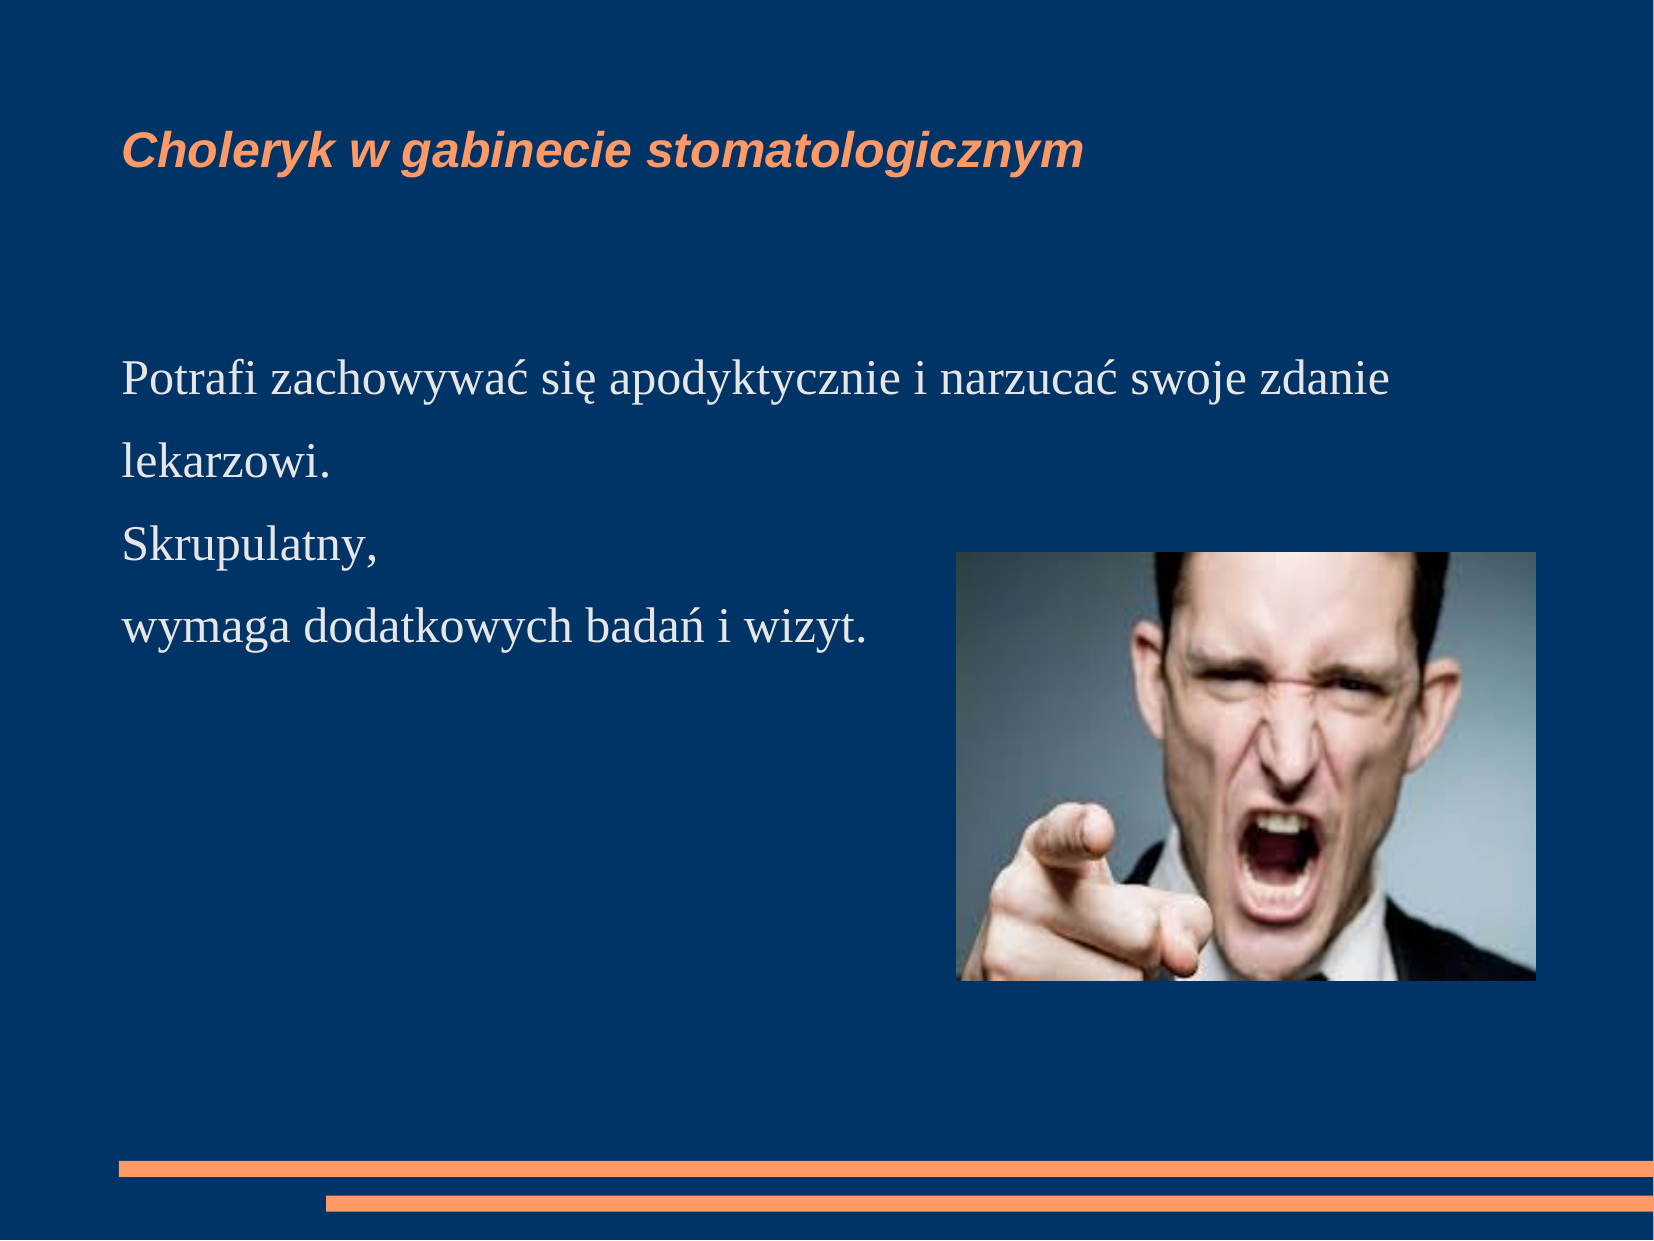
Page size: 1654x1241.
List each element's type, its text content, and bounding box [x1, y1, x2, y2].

list Potrafi zachowywać się apodyktycznie i narzucać swoje zdanie lekarzowi. Skrupulatny, wymaga dodatkowych badań i wizyt. [121, 322, 1561, 1132]
picture [956, 552, 1536, 981]
title Choleryk w gabinecie stomatologicznym [121, 46, 1534, 254]
